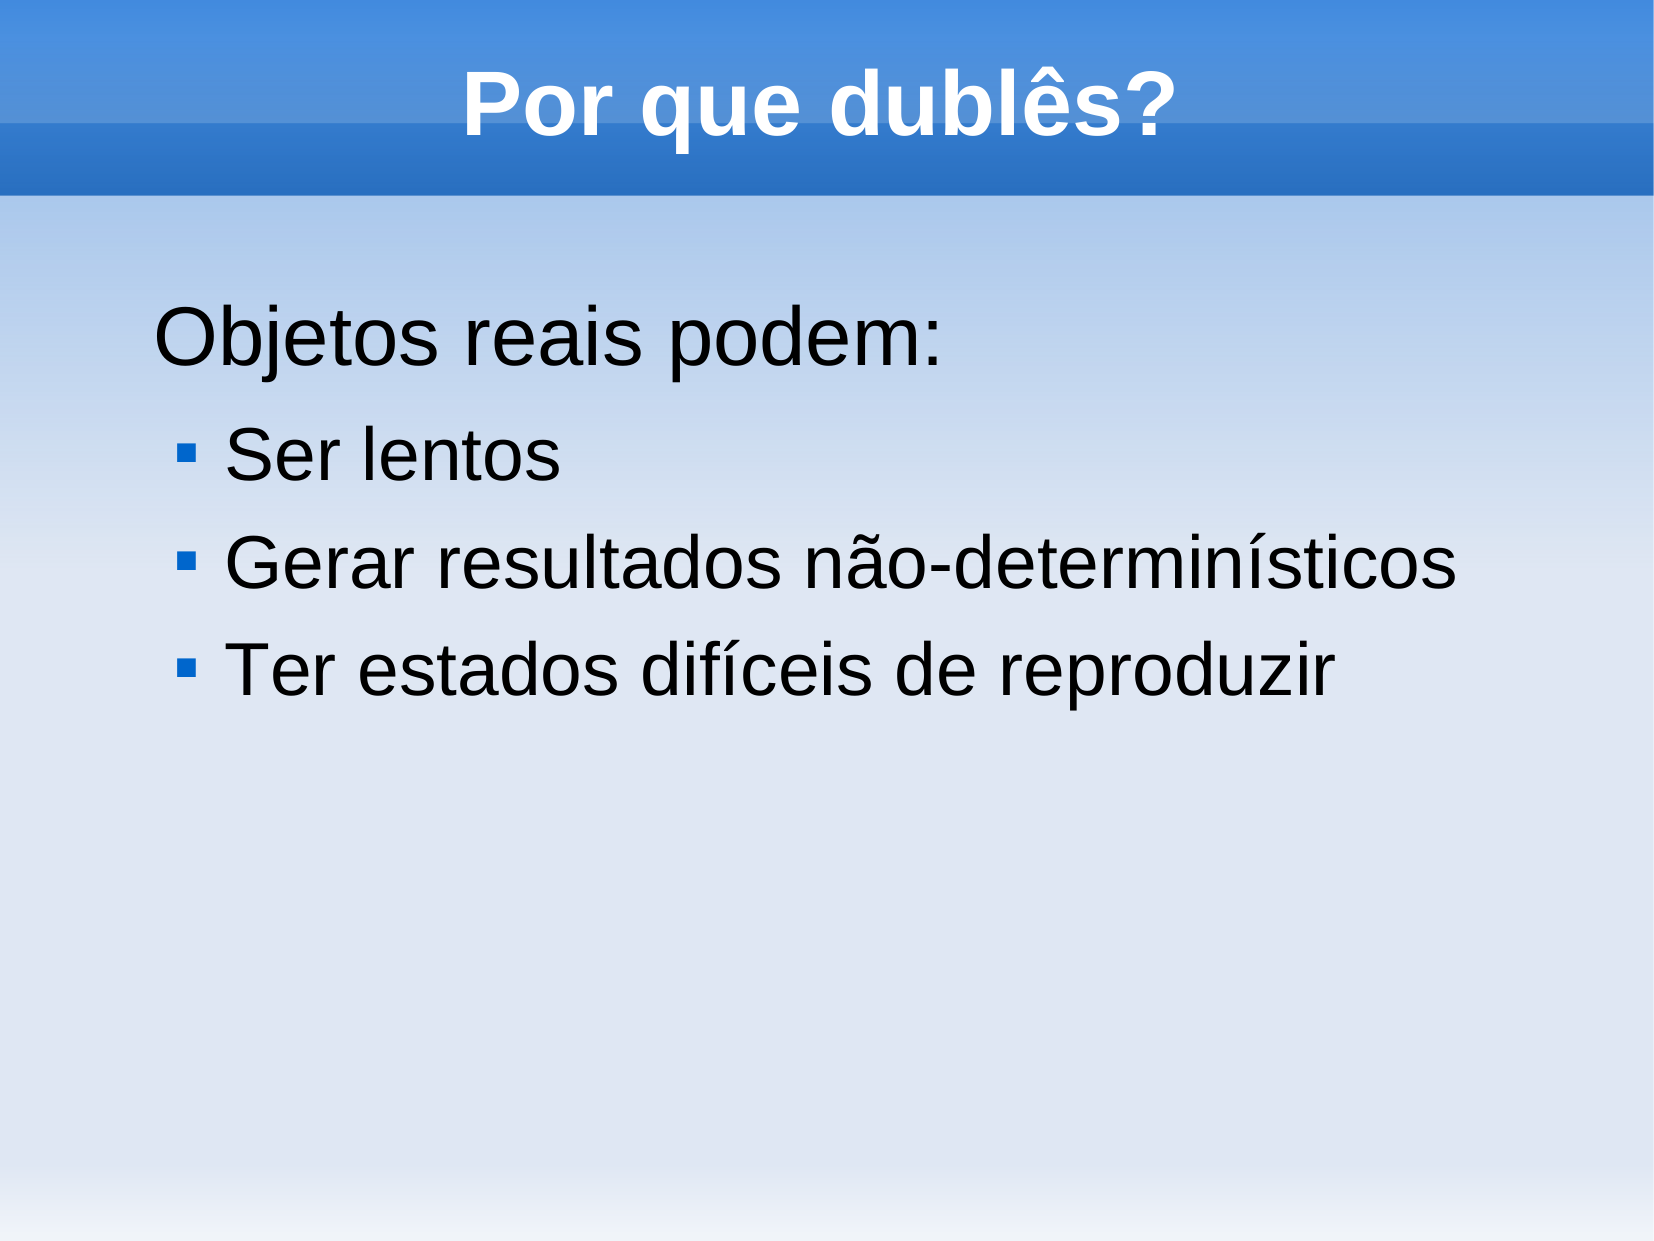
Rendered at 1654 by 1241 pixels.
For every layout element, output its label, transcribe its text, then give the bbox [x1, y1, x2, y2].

picture [0, 0, 1654, 1241]
list Objetos reais podem: Ser lentos Gerar resultados não-determinísticos Ter estados difíceis de reproduzir [82, 290, 1571, 1094]
title Por que dublês? [76, 0, 1565, 208]
